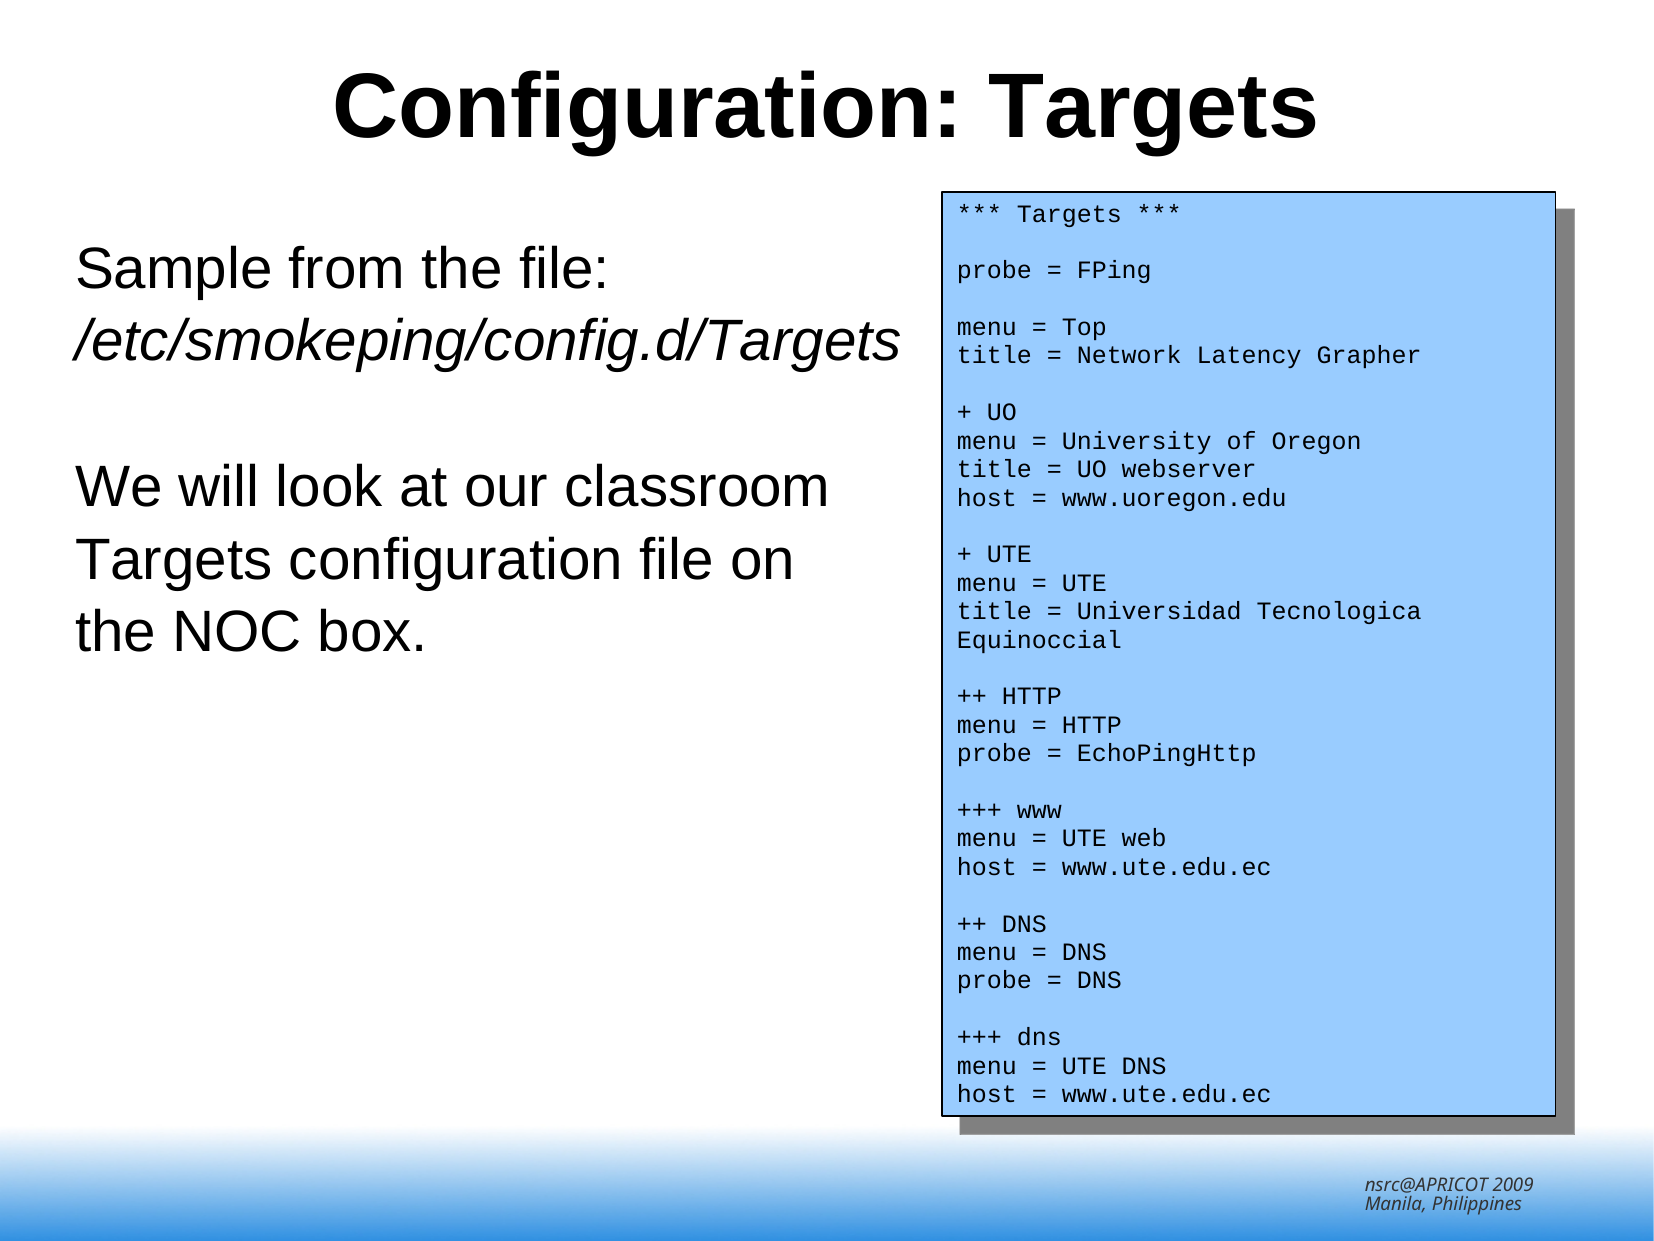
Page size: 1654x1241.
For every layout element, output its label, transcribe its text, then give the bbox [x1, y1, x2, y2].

title Configuration: Targets [82, 19, 1571, 188]
text_box *** Targets *** probe = FPing menu = Top title = Network Latency Grapher + UO menu = University of Oregon title = UO webserver host = www.uoregon.edu + UTE menu = UTE title = Universidad Tecnologica Equinoccial ++ HTTP menu = HTTP probe = EchoPingHttp +++ www menu = UTE web host = www.ute.edu.ec ++ DNS menu = DNS probe = DNS +++ dns menu = UTE DNS host = www.ute.edu.ec [942, 191, 1556, 1116]
text_box Sample from the file: /etc/smokeping/config.d/Targets We will look at our classroom Targets configuration file on the NOC box. [60, 219, 919, 671]
picture [0, 1124, 1654, 1241]
